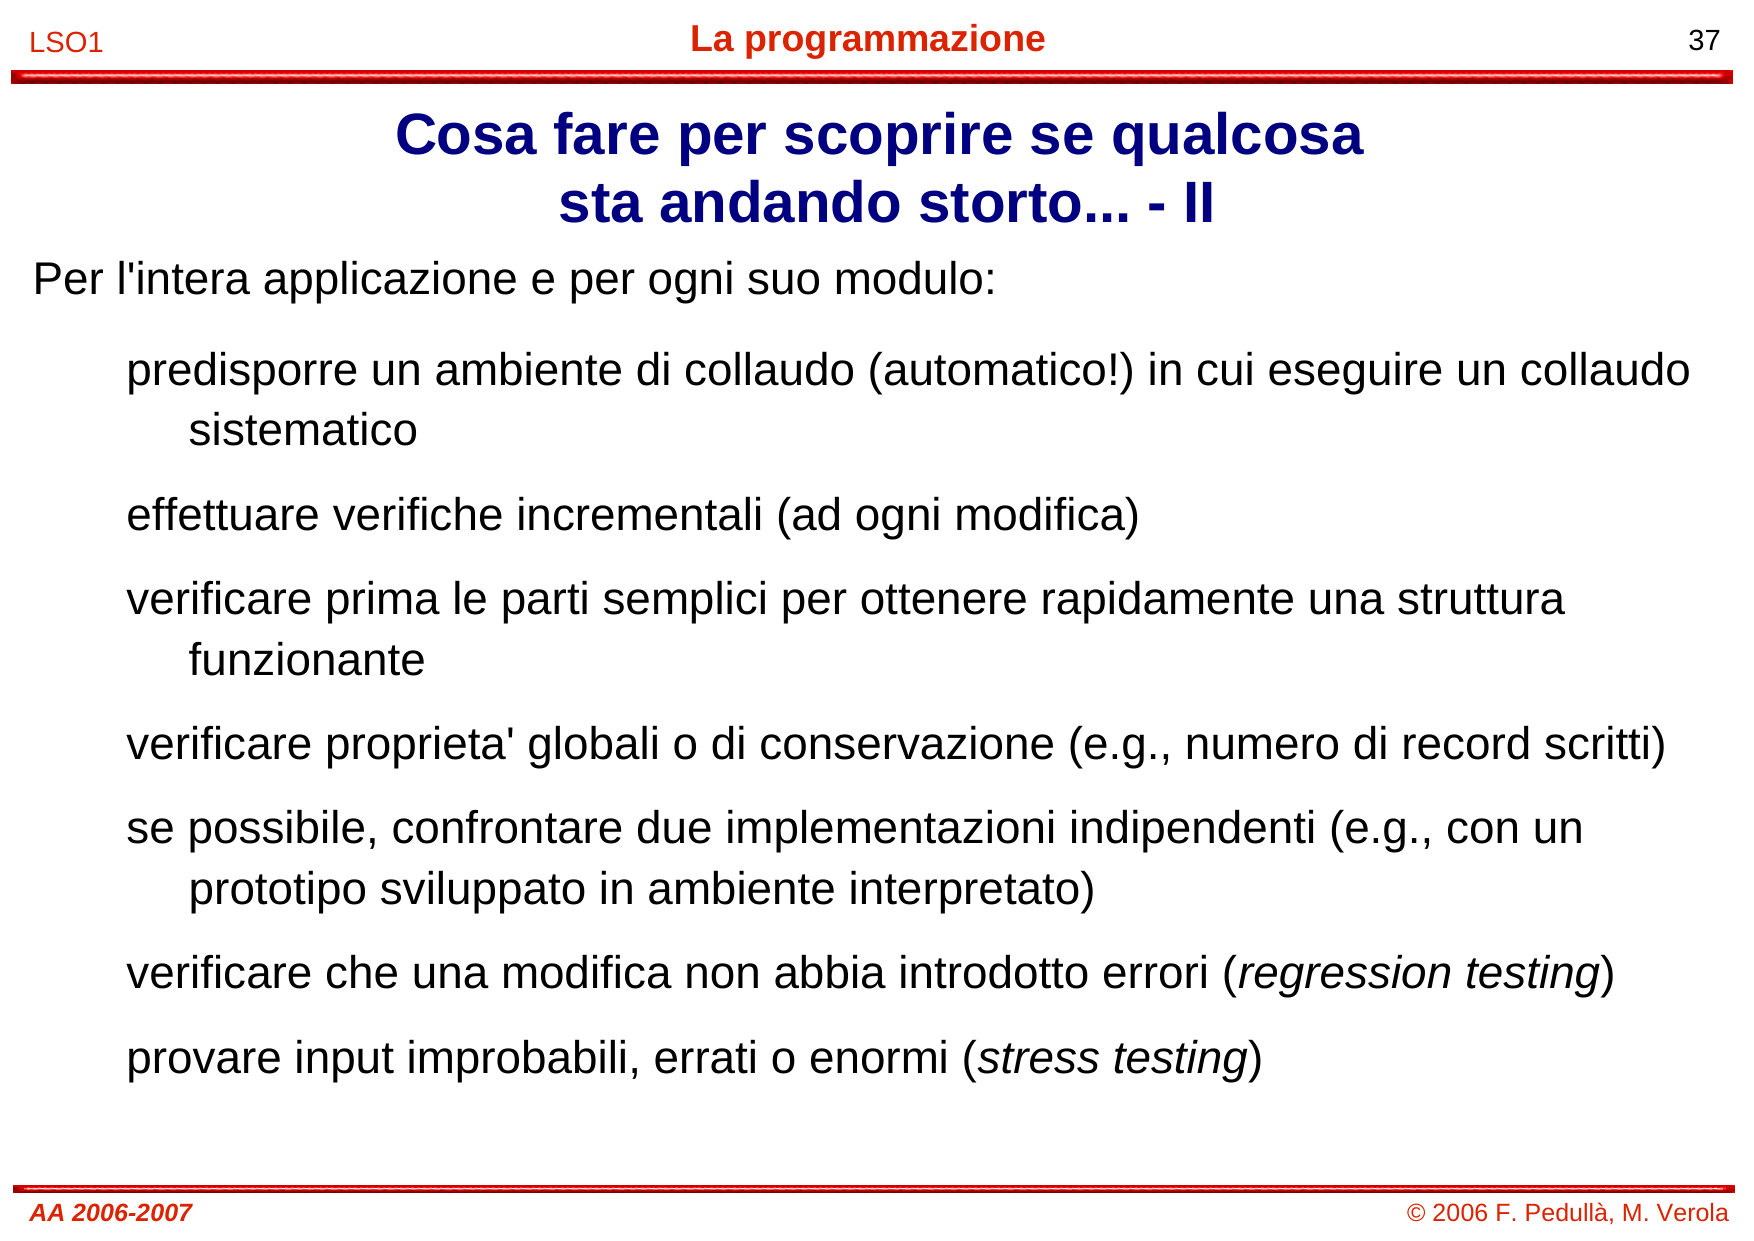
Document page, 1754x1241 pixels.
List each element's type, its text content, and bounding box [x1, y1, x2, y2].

picture [11, 70, 1733, 84]
text_box Cosa fare per scoprire se qualcosa sta andando storto... - II [200, 98, 1576, 232]
list Per l'intera applicazione e per ogni suo modulo: predisporre un ambiente di collaudo (automatico!) in cui eseguire un collaudo sistematico effettuare verifiche incrementali (ad ogni modifica) verificare prima le parti semplici per ottenere rapidamente una struttura funzionante verificare proprieta' globali o di conservazione (e.g., numero di record scritti) se possibile, confrontare due implementazioni indipendenti (e.g., con un prototipo sviluppato in ambiente interpretato) verificare che una modifica non abbia introdotto errori (regression testing) provare input improbabili, errati o enormi (stress testing) [32, 253, 1708, 1108]
picture [13, 1185, 1735, 1193]
